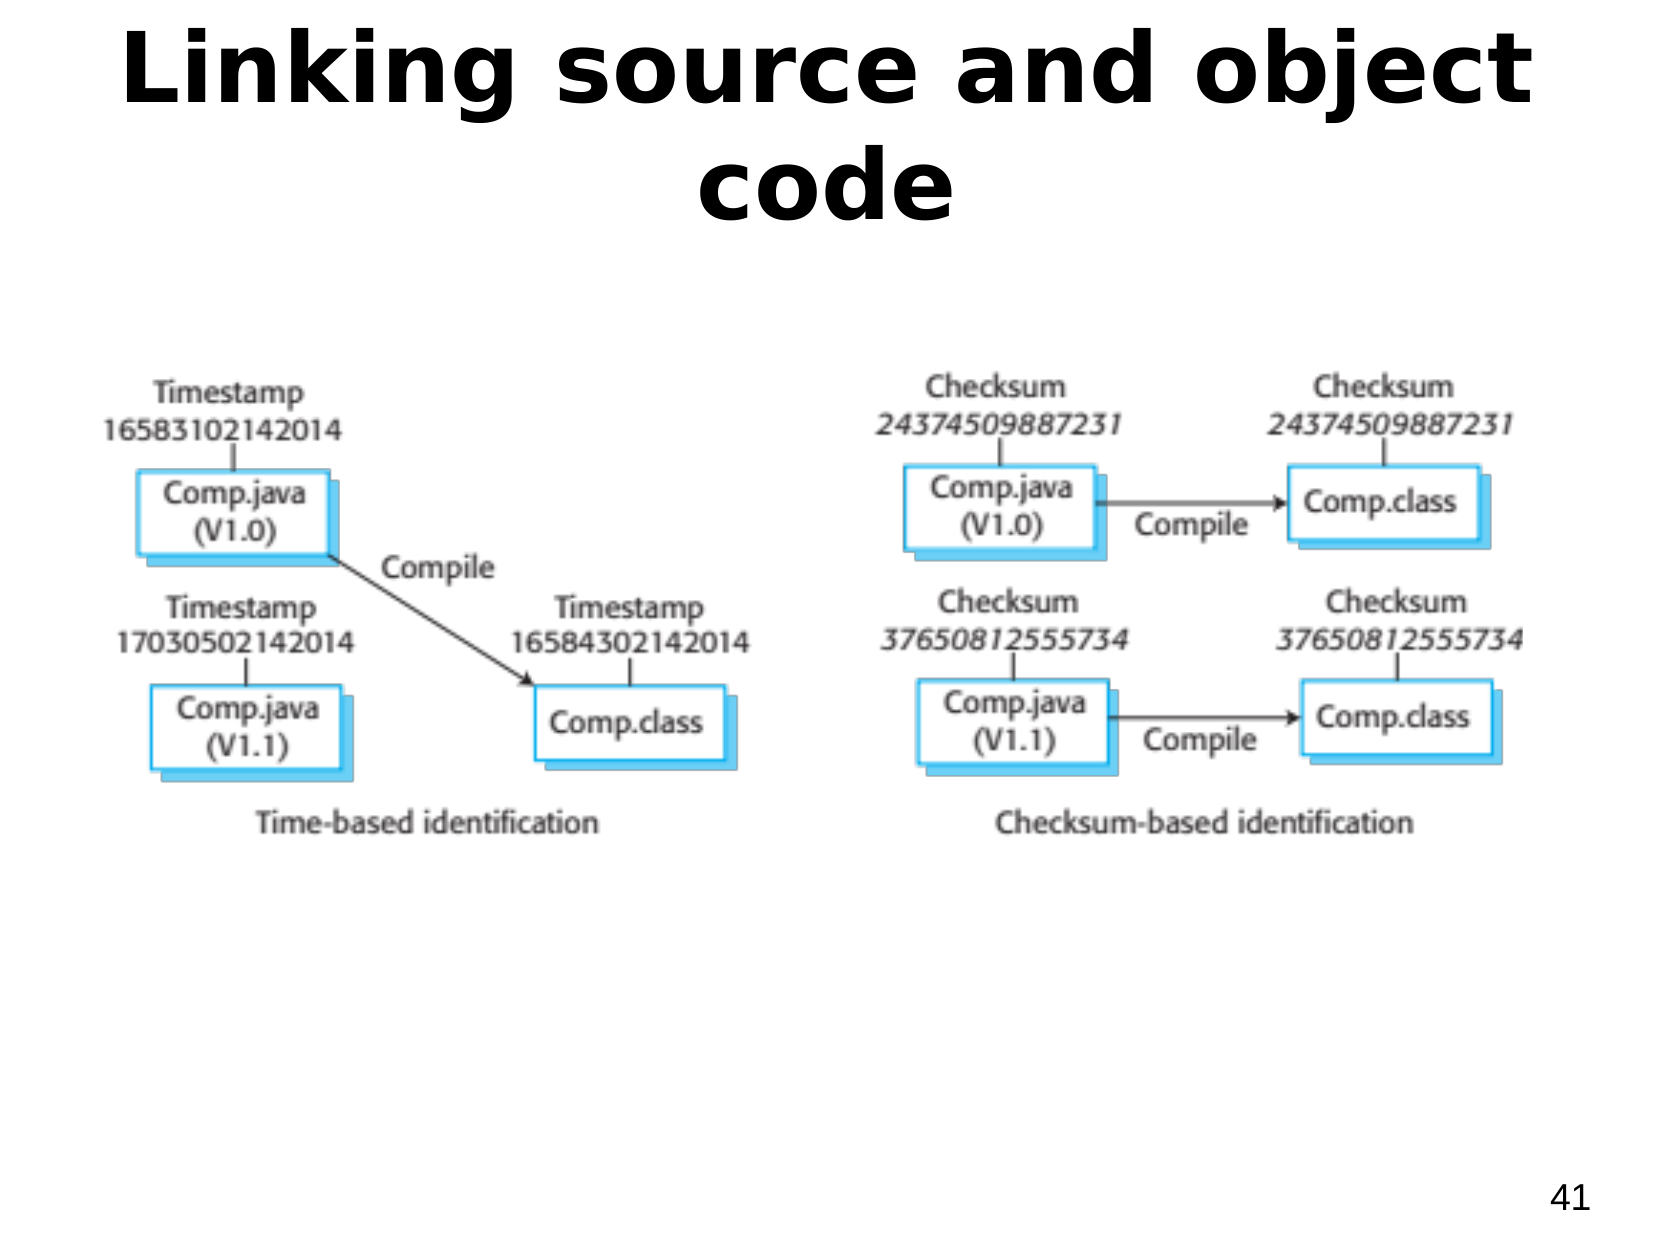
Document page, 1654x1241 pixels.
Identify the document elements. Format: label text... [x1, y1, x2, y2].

title Linking source and object code [82, 49, 1571, 196]
picture [62, 335, 1523, 903]
